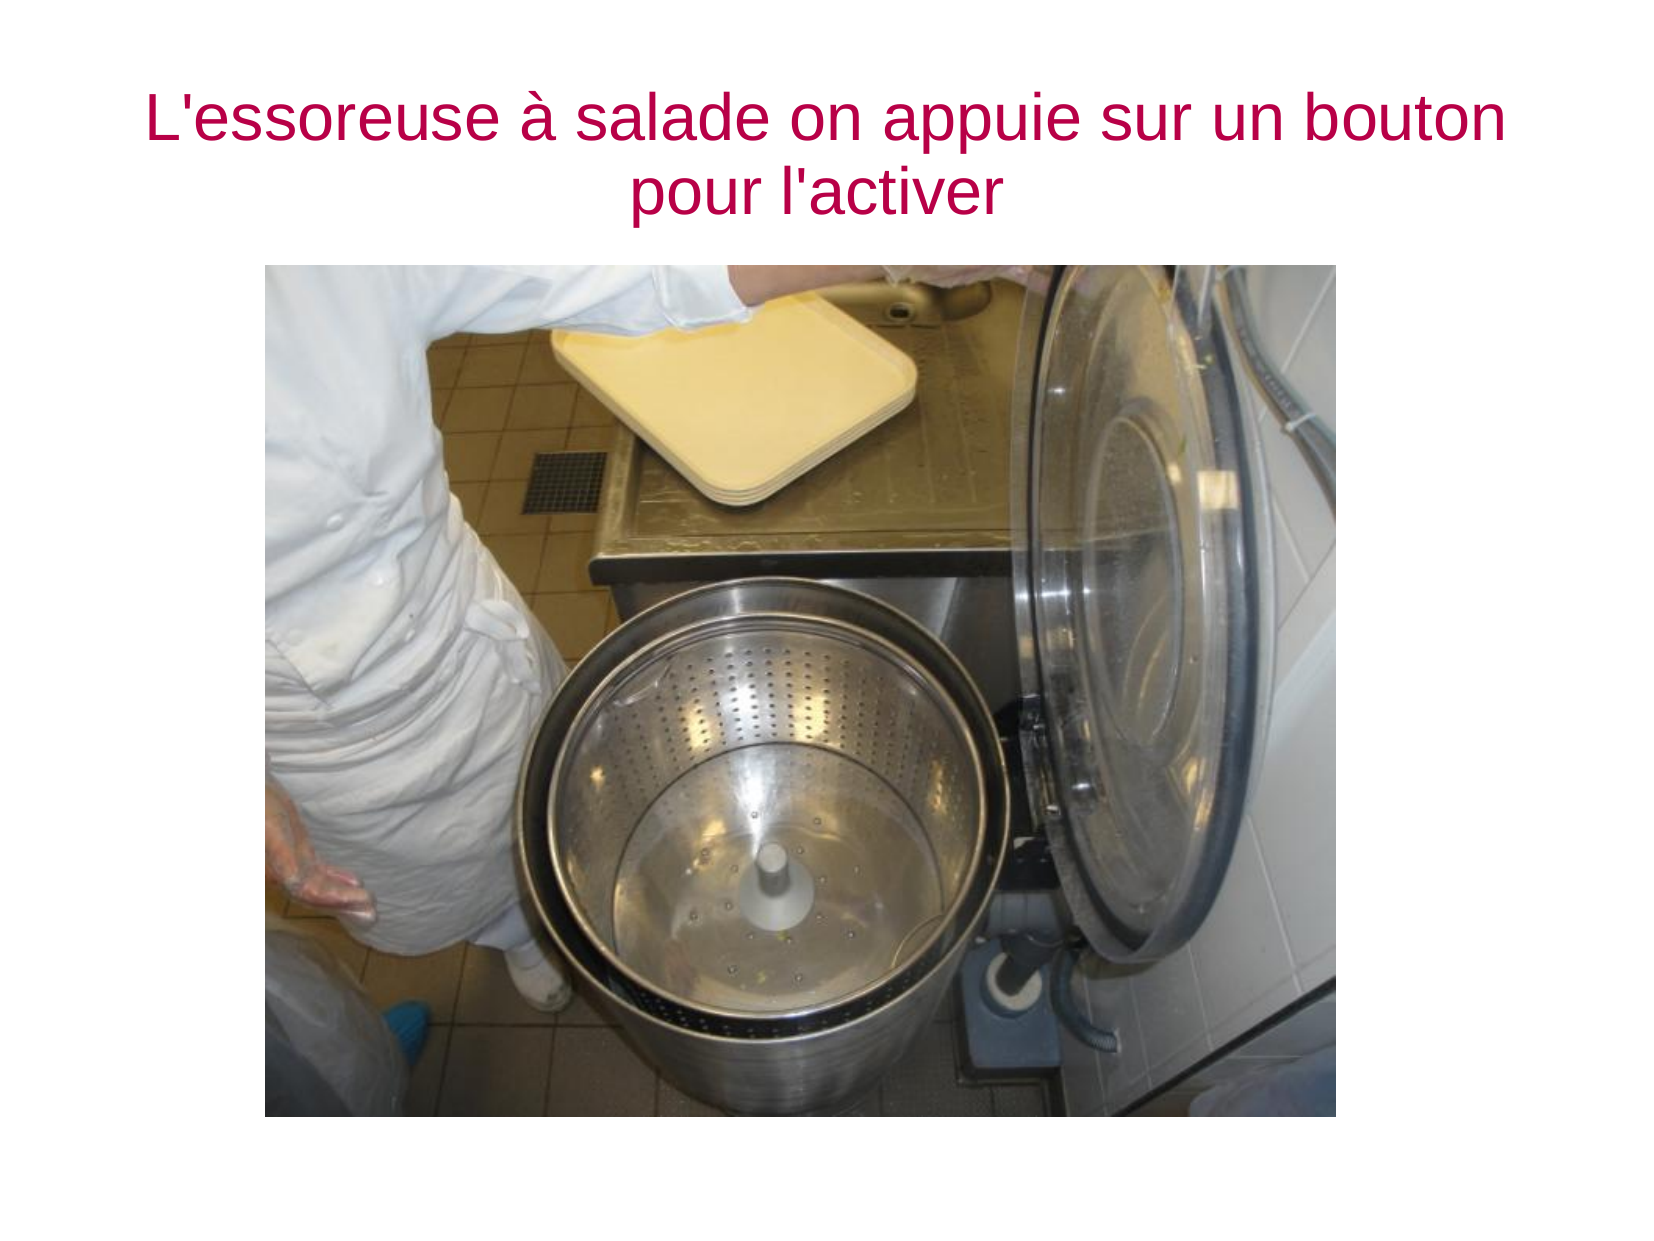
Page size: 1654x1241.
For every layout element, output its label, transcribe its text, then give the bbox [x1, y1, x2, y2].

title L'essoreuse à salade on appuie sur un bouton pour l'activer [82, 56, 1571, 249]
picture [265, 265, 1336, 1117]
